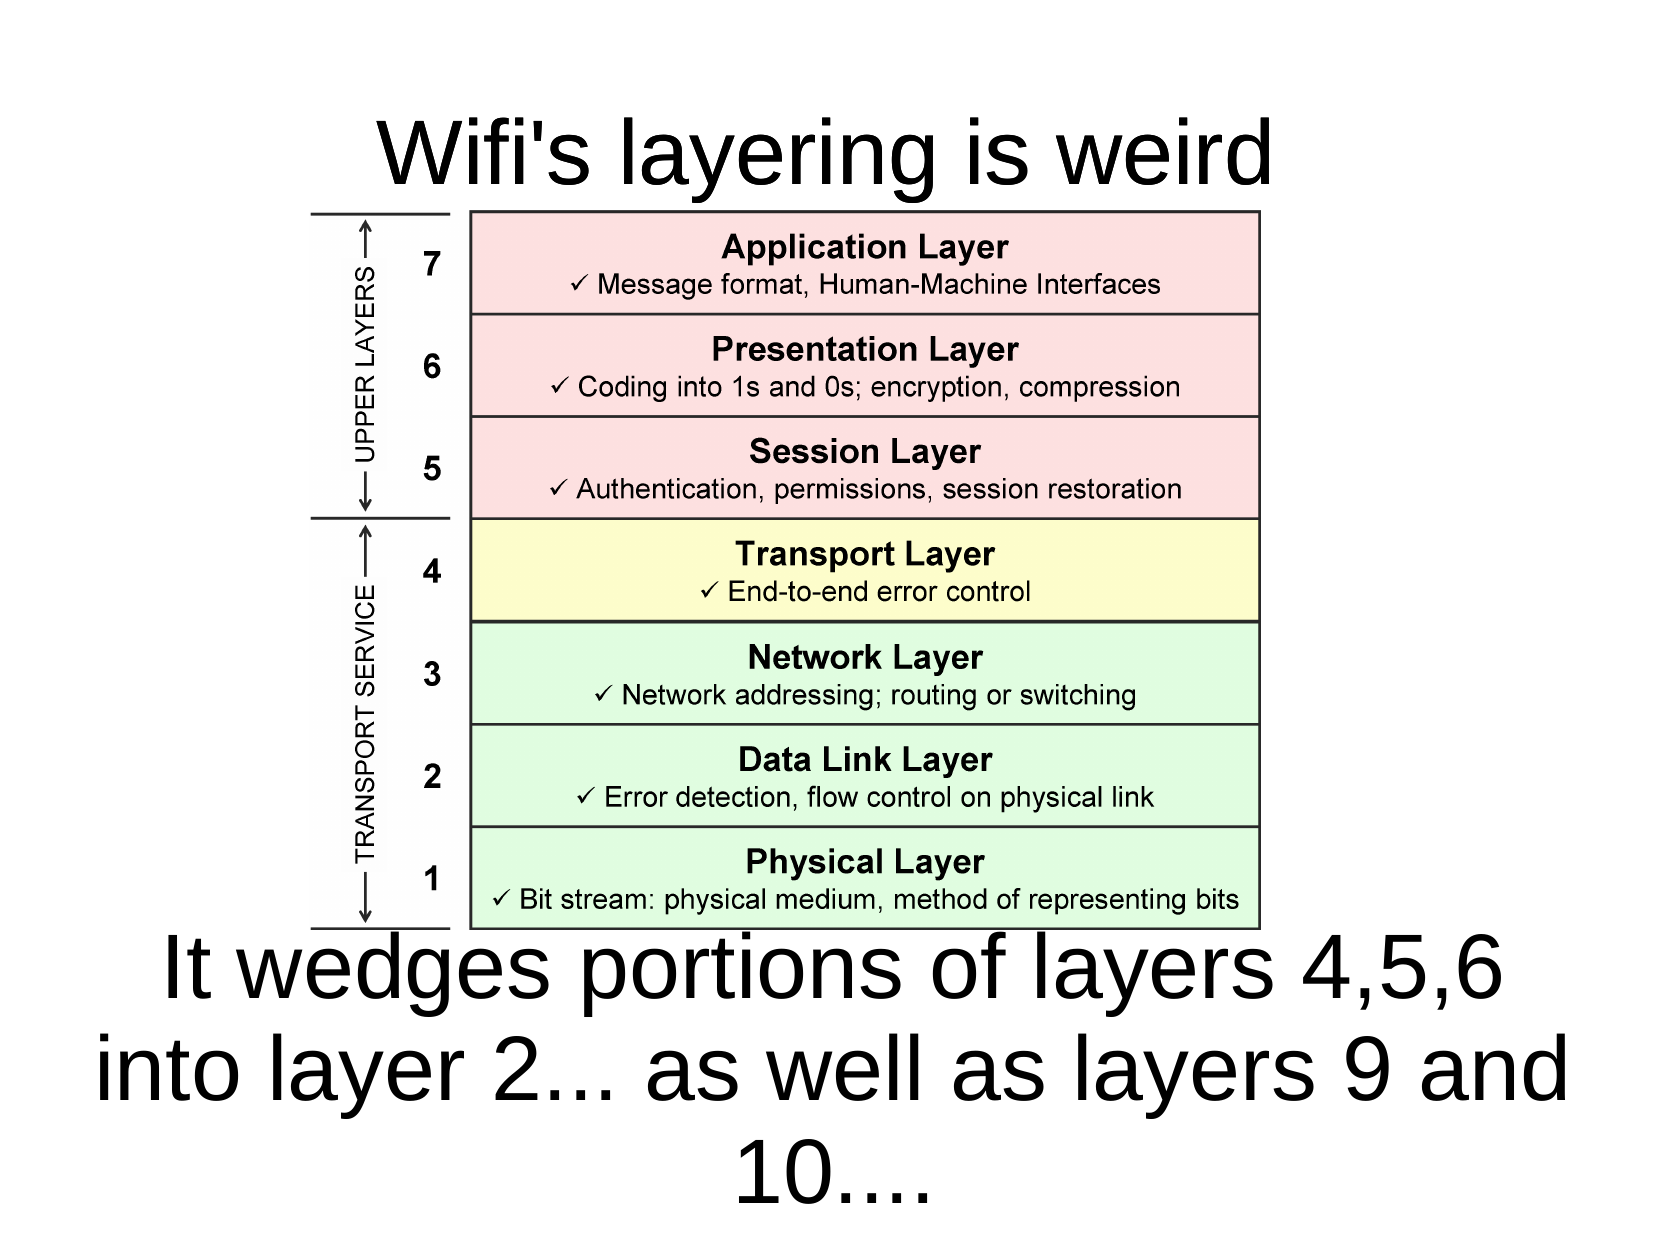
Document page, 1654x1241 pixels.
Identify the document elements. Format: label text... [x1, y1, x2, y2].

title Wifi's layering is weird [82, 49, 1571, 257]
picture [309, 257, 1261, 915]
title It wedges portions of layers 4,5,6 into layer 2... as well as layers 9 and 10.... [90, 915, 1579, 1223]
